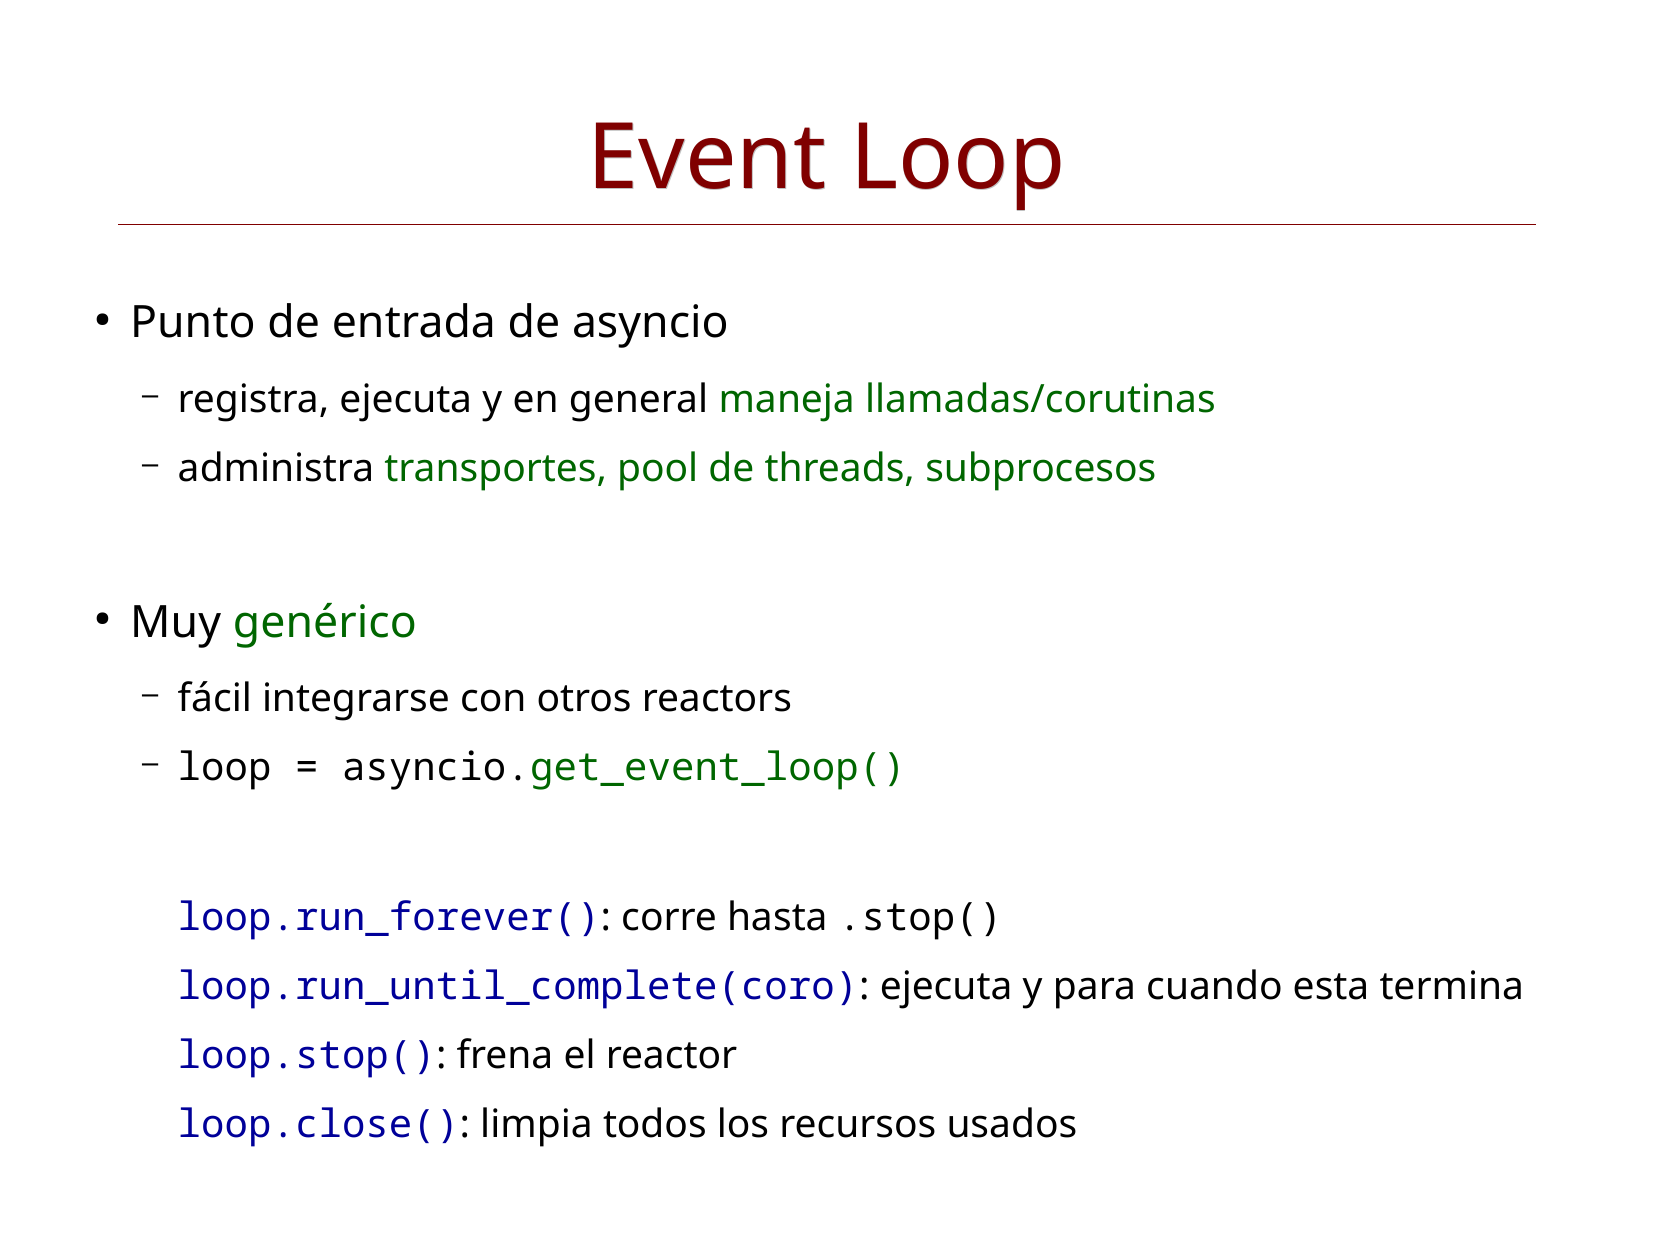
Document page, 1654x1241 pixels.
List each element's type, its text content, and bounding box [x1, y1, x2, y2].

title Event Loop [82, 49, 1571, 257]
list Punto de entrada de asyncio registra, ejecuta y en general maneja llamadas/corutinas administra transportes, pool de threads, subprocesos Muy genérico fácil integrarse con otros reactors loop = asyncio.get_event_loop() loop.run_forever(): corre hasta .stop() loop.run_until_complete(coro): ejecuta y para cuando esta termina loop.stop(): frena el reactor loop.close(): limpia todos los recursos usados [82, 290, 1571, 1158]
